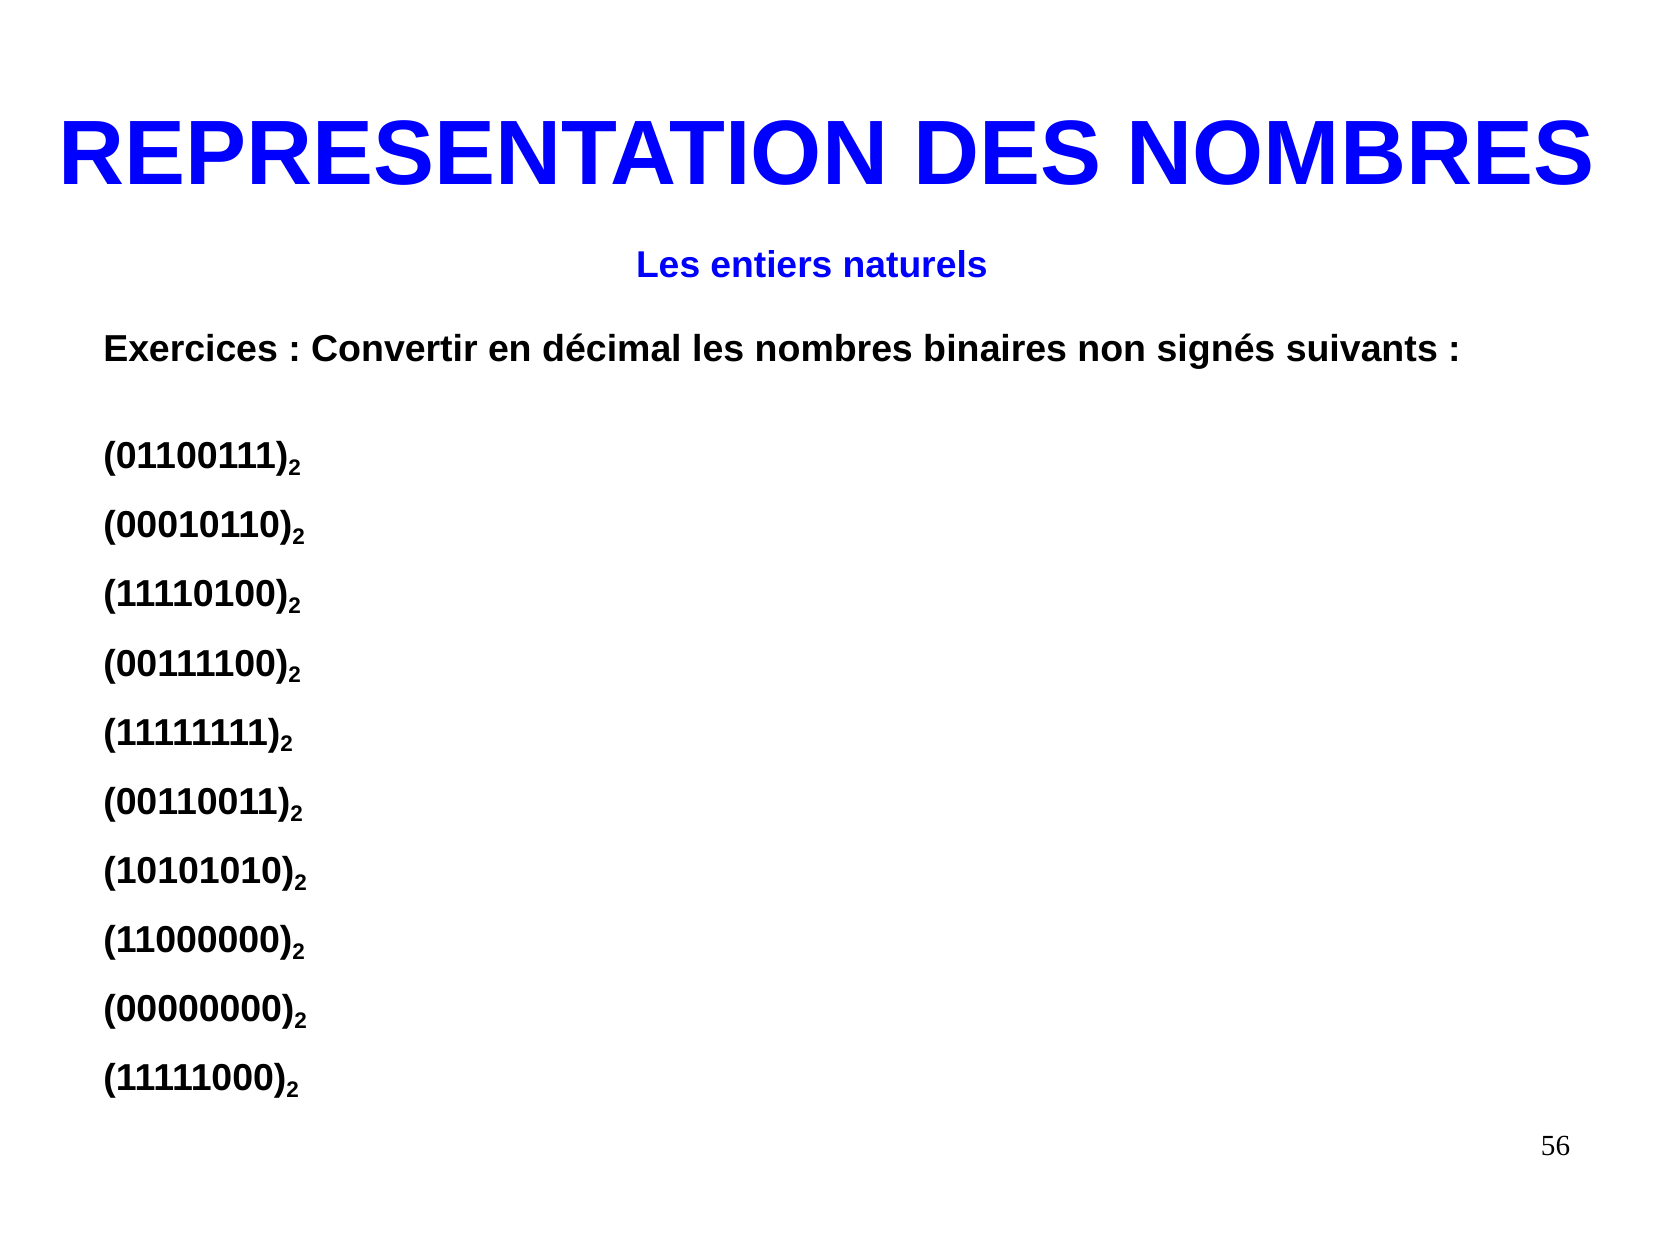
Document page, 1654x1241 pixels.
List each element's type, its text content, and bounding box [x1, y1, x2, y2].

text_box Les entiers naturels Exercices : Convertir en décimal les nombres binaires non signés suivants : (01100111)2 (00010110)2 (11110100)2 (00111100)2 (11111111)2 (00110011)2 (10101010)2 (11000000)2 (00000000)2 (11111000)2 [88, 236, 1536, 1169]
title REPRESENTATION DES NOMBRES [0, 49, 1654, 257]
